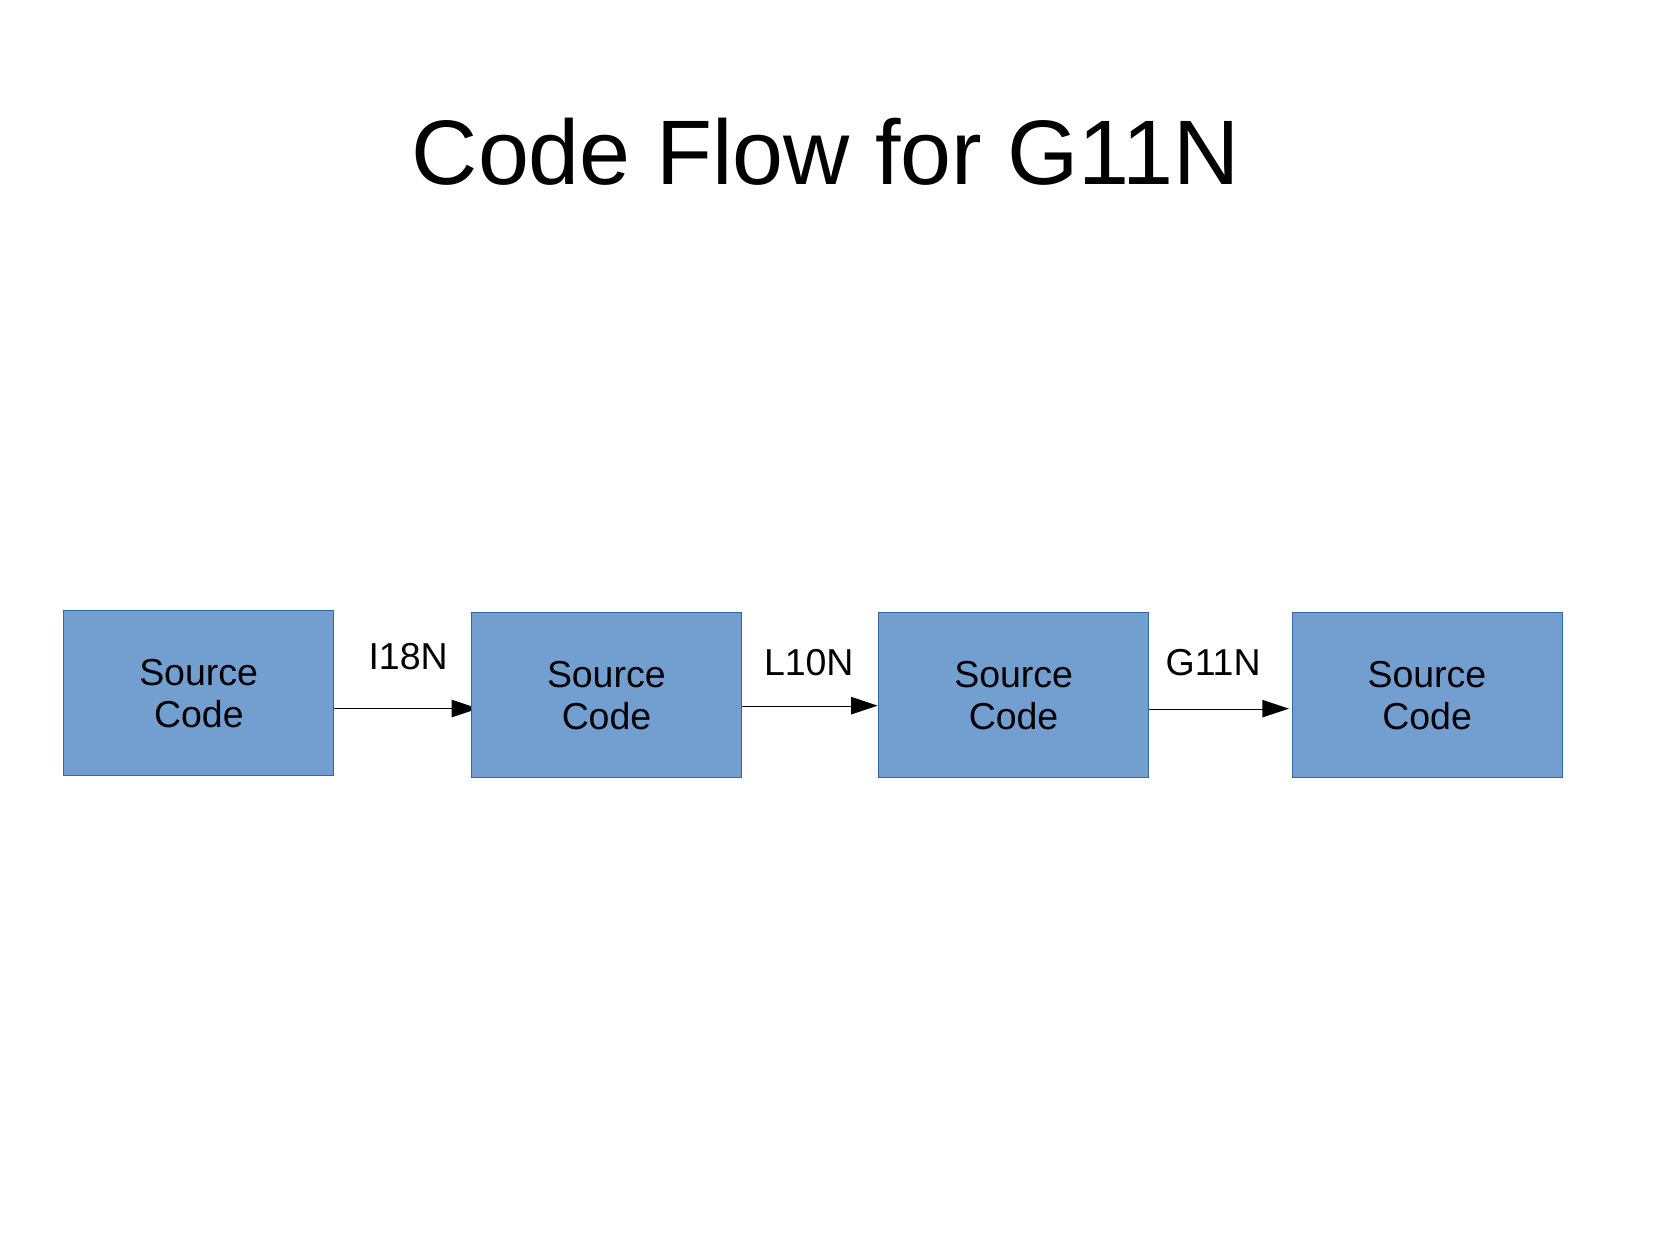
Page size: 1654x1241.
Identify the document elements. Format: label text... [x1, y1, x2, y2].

text_box I18N [353, 628, 463, 686]
text_box L10N [749, 634, 869, 692]
text_box Source Code [878, 612, 1149, 778]
title Code Flow for G11N [82, 49, 1571, 257]
text_box G11N [1150, 634, 1279, 692]
text_box Source Code [471, 612, 742, 778]
text_box Source Code [1292, 612, 1563, 778]
text_box Source Code [63, 610, 334, 776]
